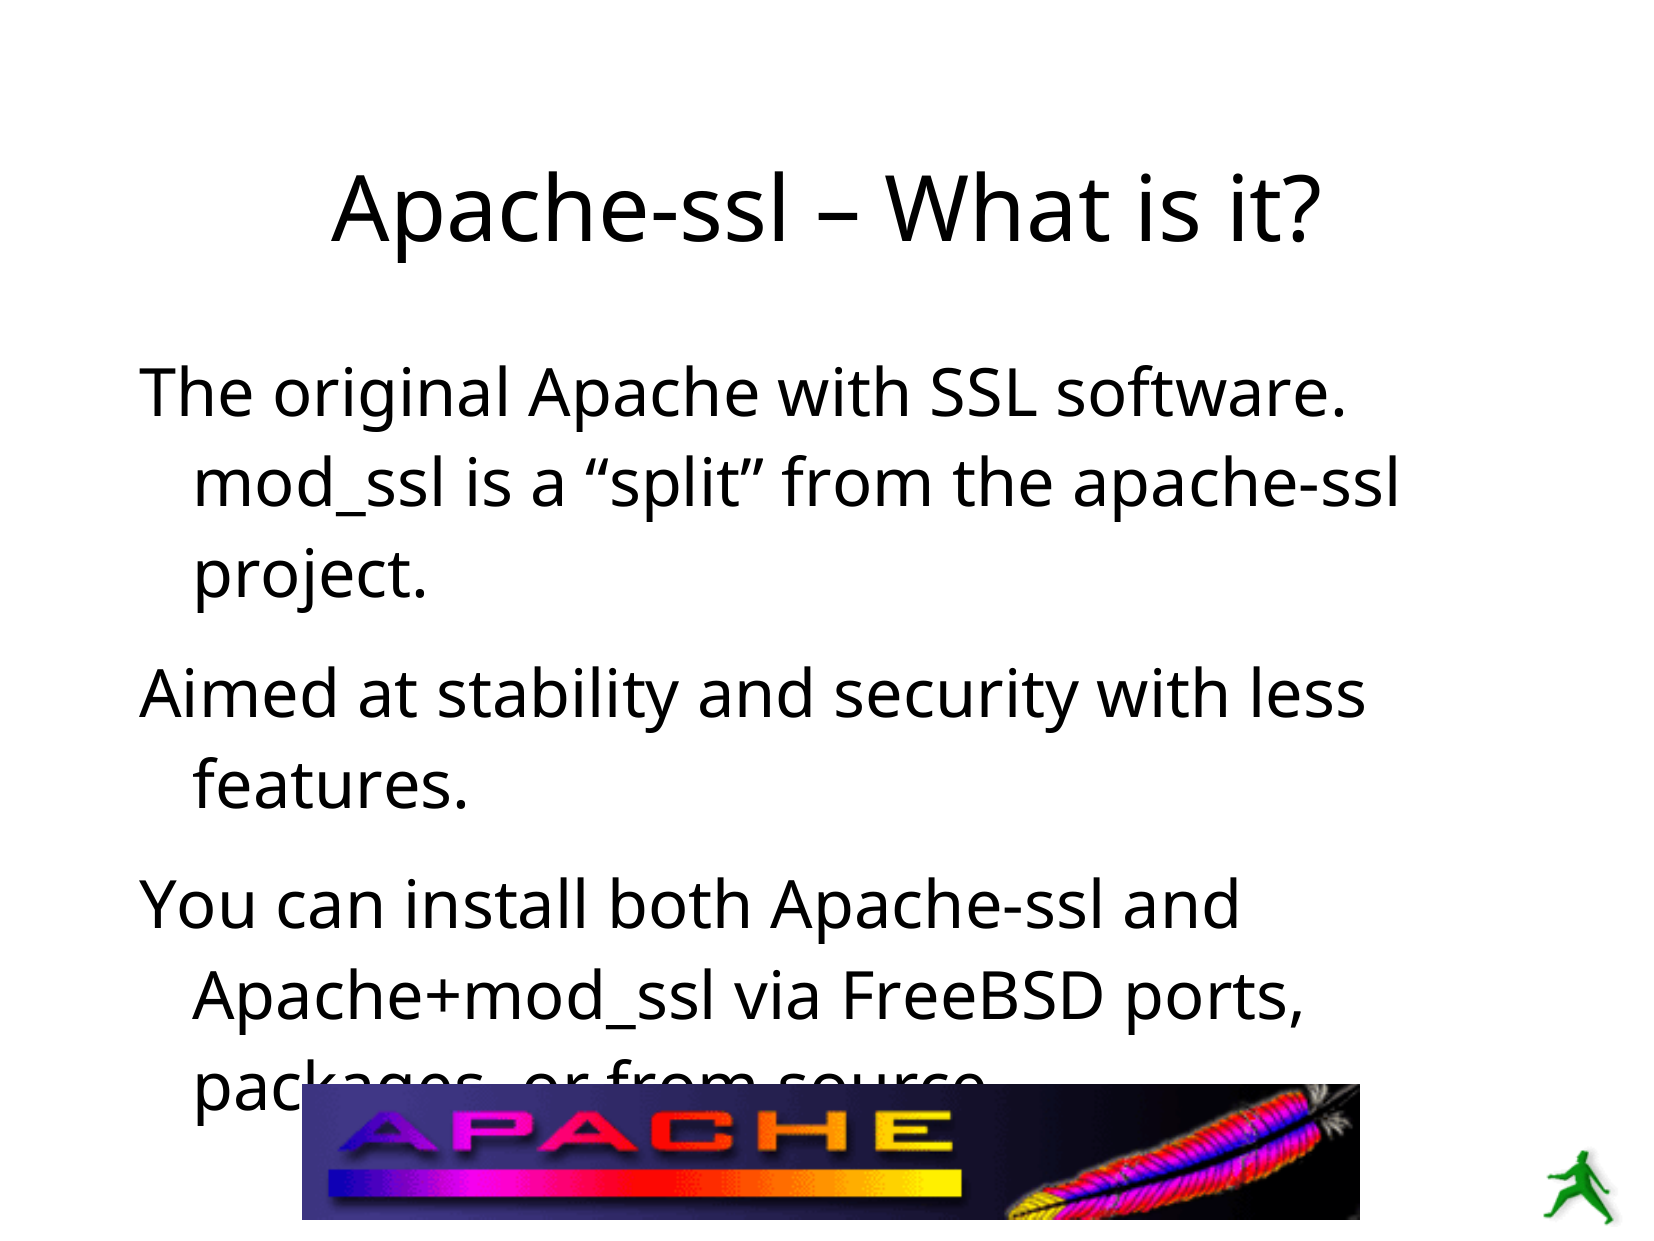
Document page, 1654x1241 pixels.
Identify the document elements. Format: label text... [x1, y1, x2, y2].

title Apache-ssl – What is it? [121, 102, 1534, 311]
picture [1541, 1135, 1634, 1227]
list The original Apache with SSL software. mod_ssl is a “split” from the apache-ssl project. Aimed at stability and security with less features. You can install both Apache-ssl and Apache+mod_ssl via FreeBSD ports, packages, or from source. [121, 344, 1534, 1127]
picture [302, 1084, 1360, 1220]
